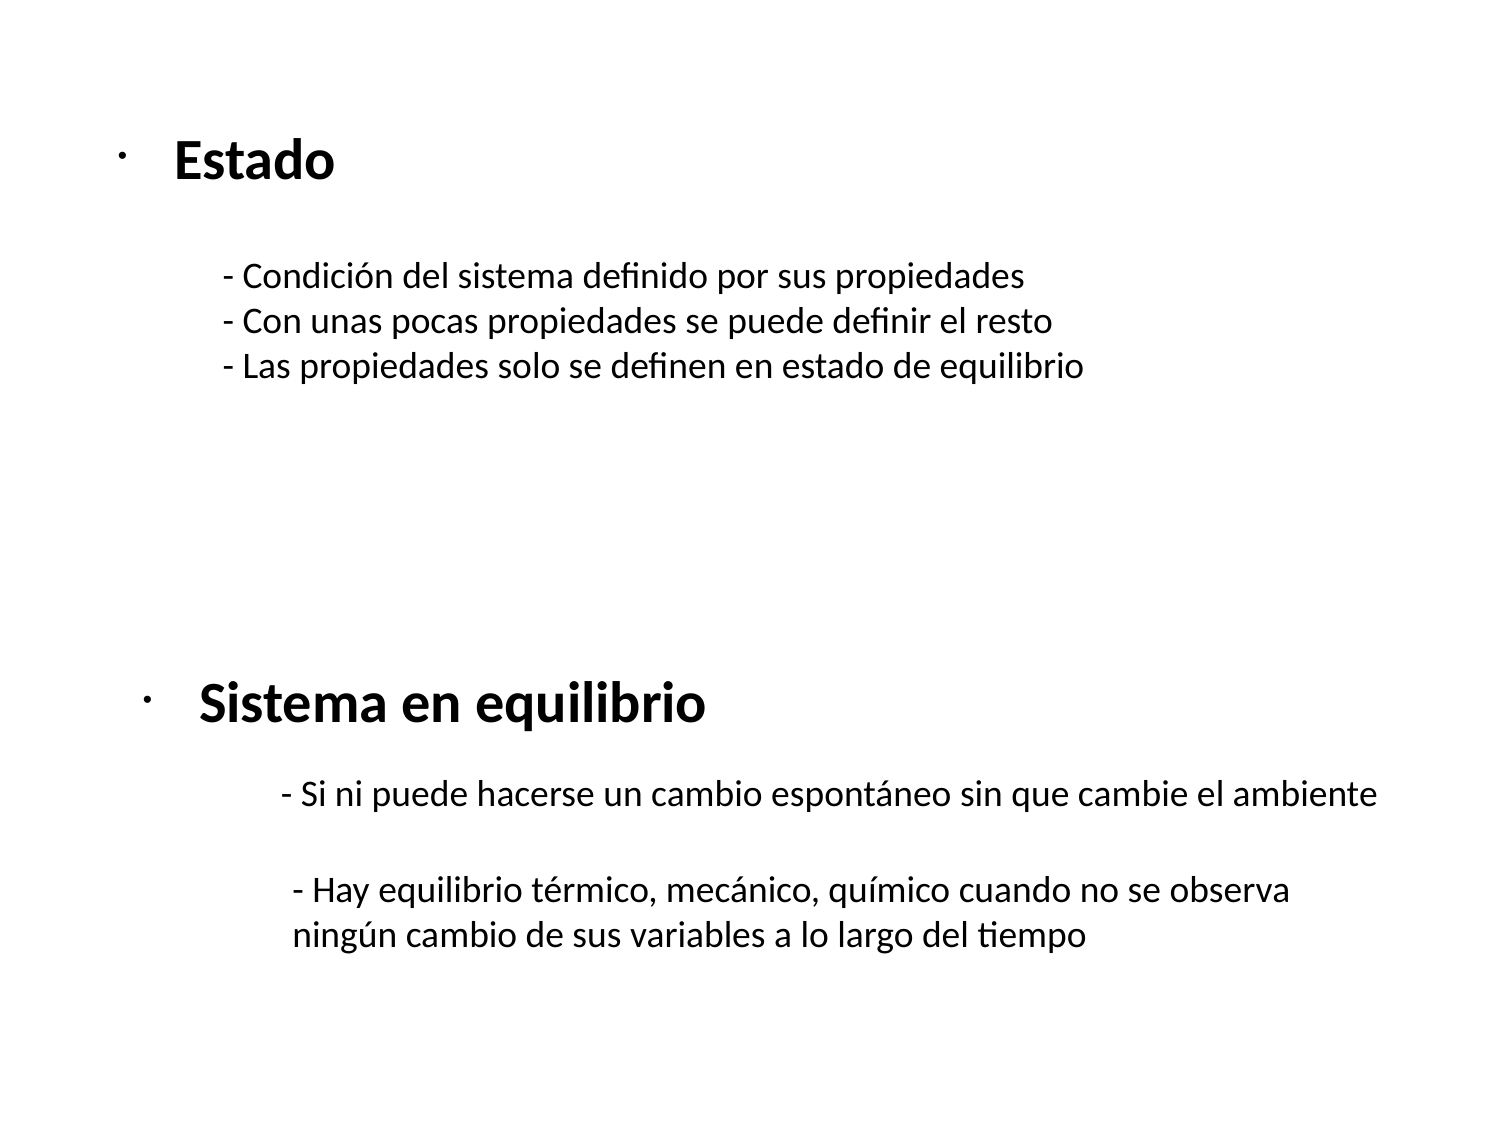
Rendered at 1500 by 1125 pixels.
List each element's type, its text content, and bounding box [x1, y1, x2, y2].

text_box Estado [102, 113, 1453, 197]
text_box - Si ni puede hacerse un cambio espontáneo sin que cambie el ambiente [266, 761, 1395, 822]
text_box - Condición del sistema definido por sus propiedades - Con unas pocas propiedades se puede definir el resto - Las propiedades solo se definen en estado de equilibrio [207, 243, 1101, 394]
text_box - Hay equilibrio térmico, mecánico, químico cuando no se observa ningún cambio de sus variables a lo largo del tiempo [277, 857, 1388, 963]
text_box Sistema en equilibrio [127, 656, 1478, 740]
